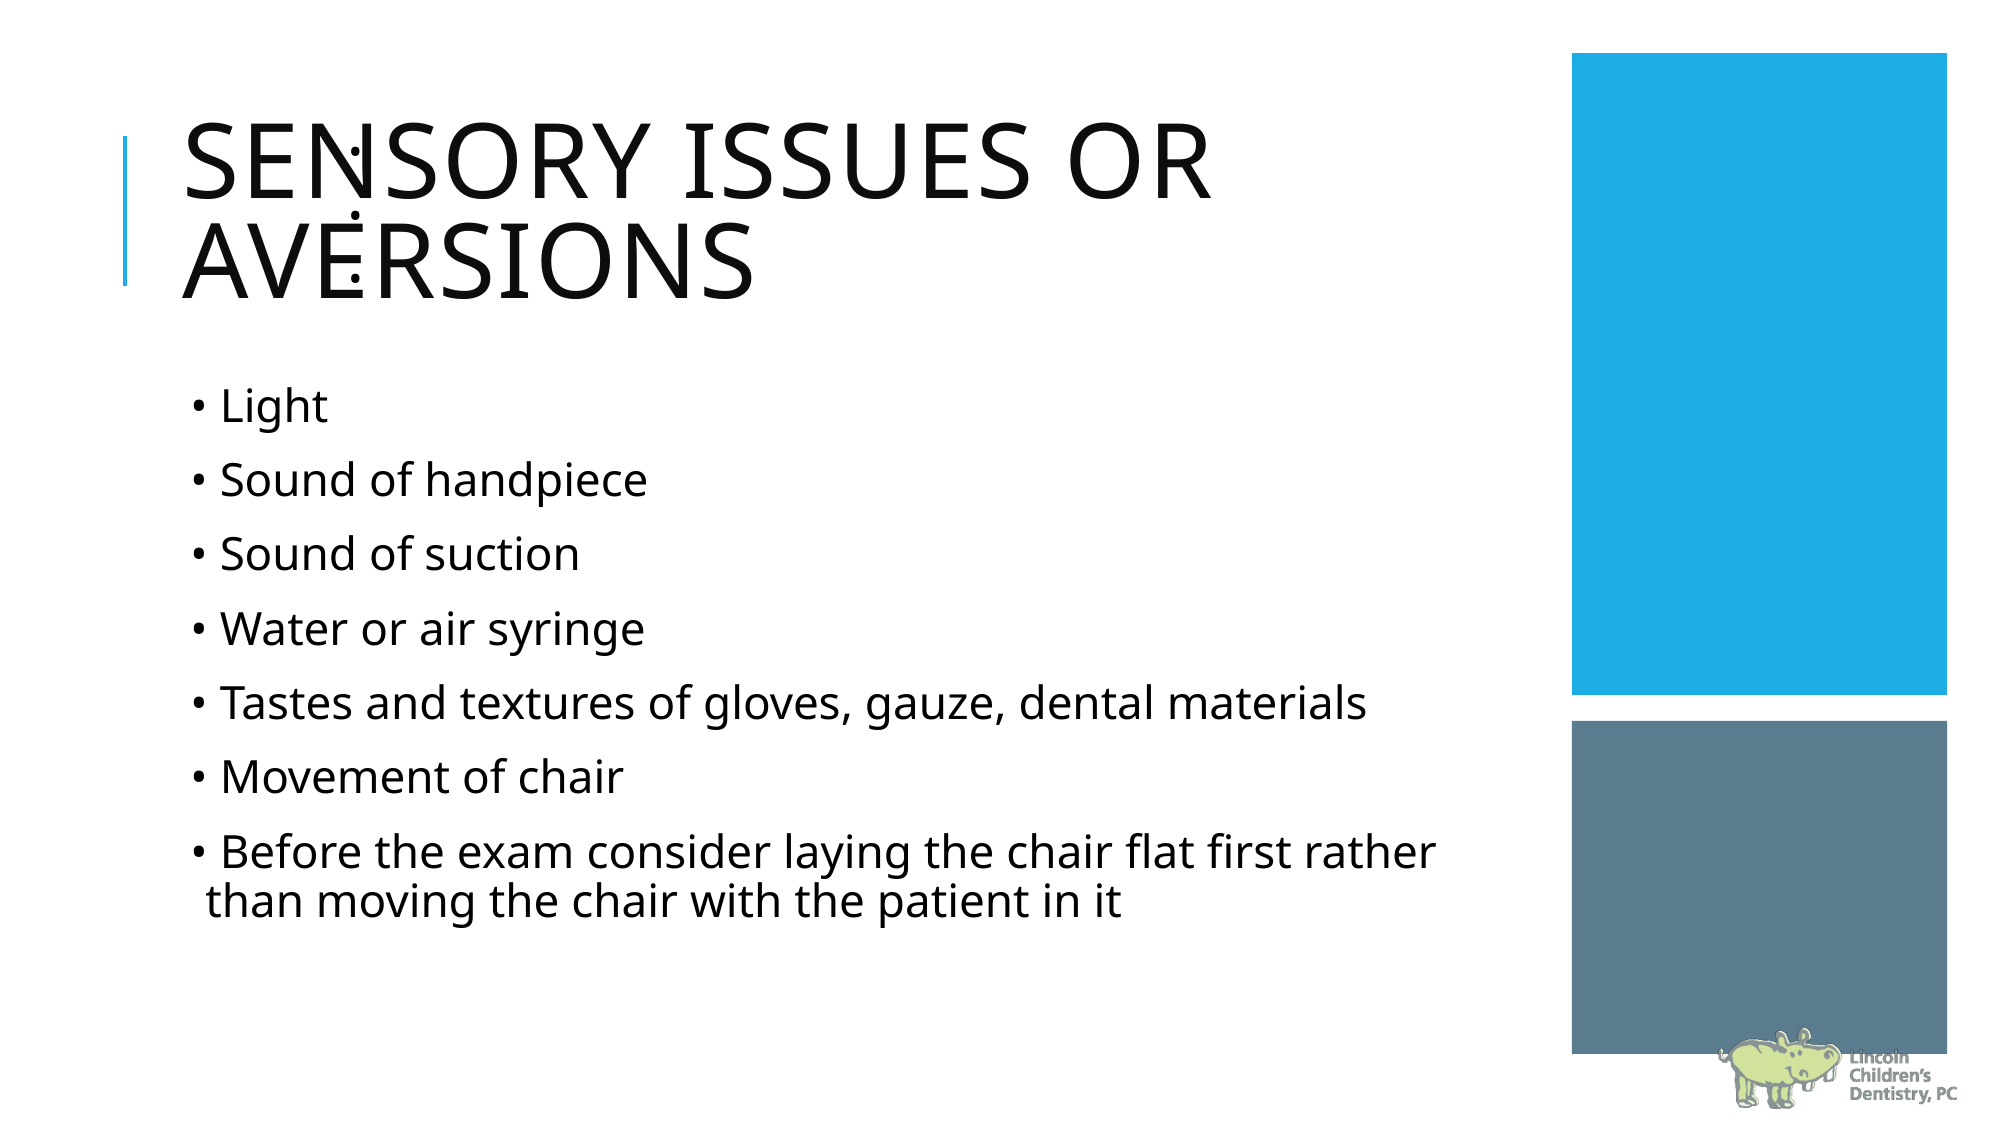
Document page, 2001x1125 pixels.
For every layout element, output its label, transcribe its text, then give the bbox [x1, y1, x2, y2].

text_box [1572, 721, 1947, 1054]
title Sensory issues or aversions [168, 96, 1484, 343]
picture [1717, 1028, 1957, 1109]
text_box [1572, 53, 1947, 695]
list • Light • Sound of handpiece • Sound of suction • Water or air syringe • Tastes and textures of gloves, gauze, dental materials • Movement of chair • Before the exam consider laying the chair flat first rather than moving the chair with the patient in it [168, 375, 1484, 1036]
